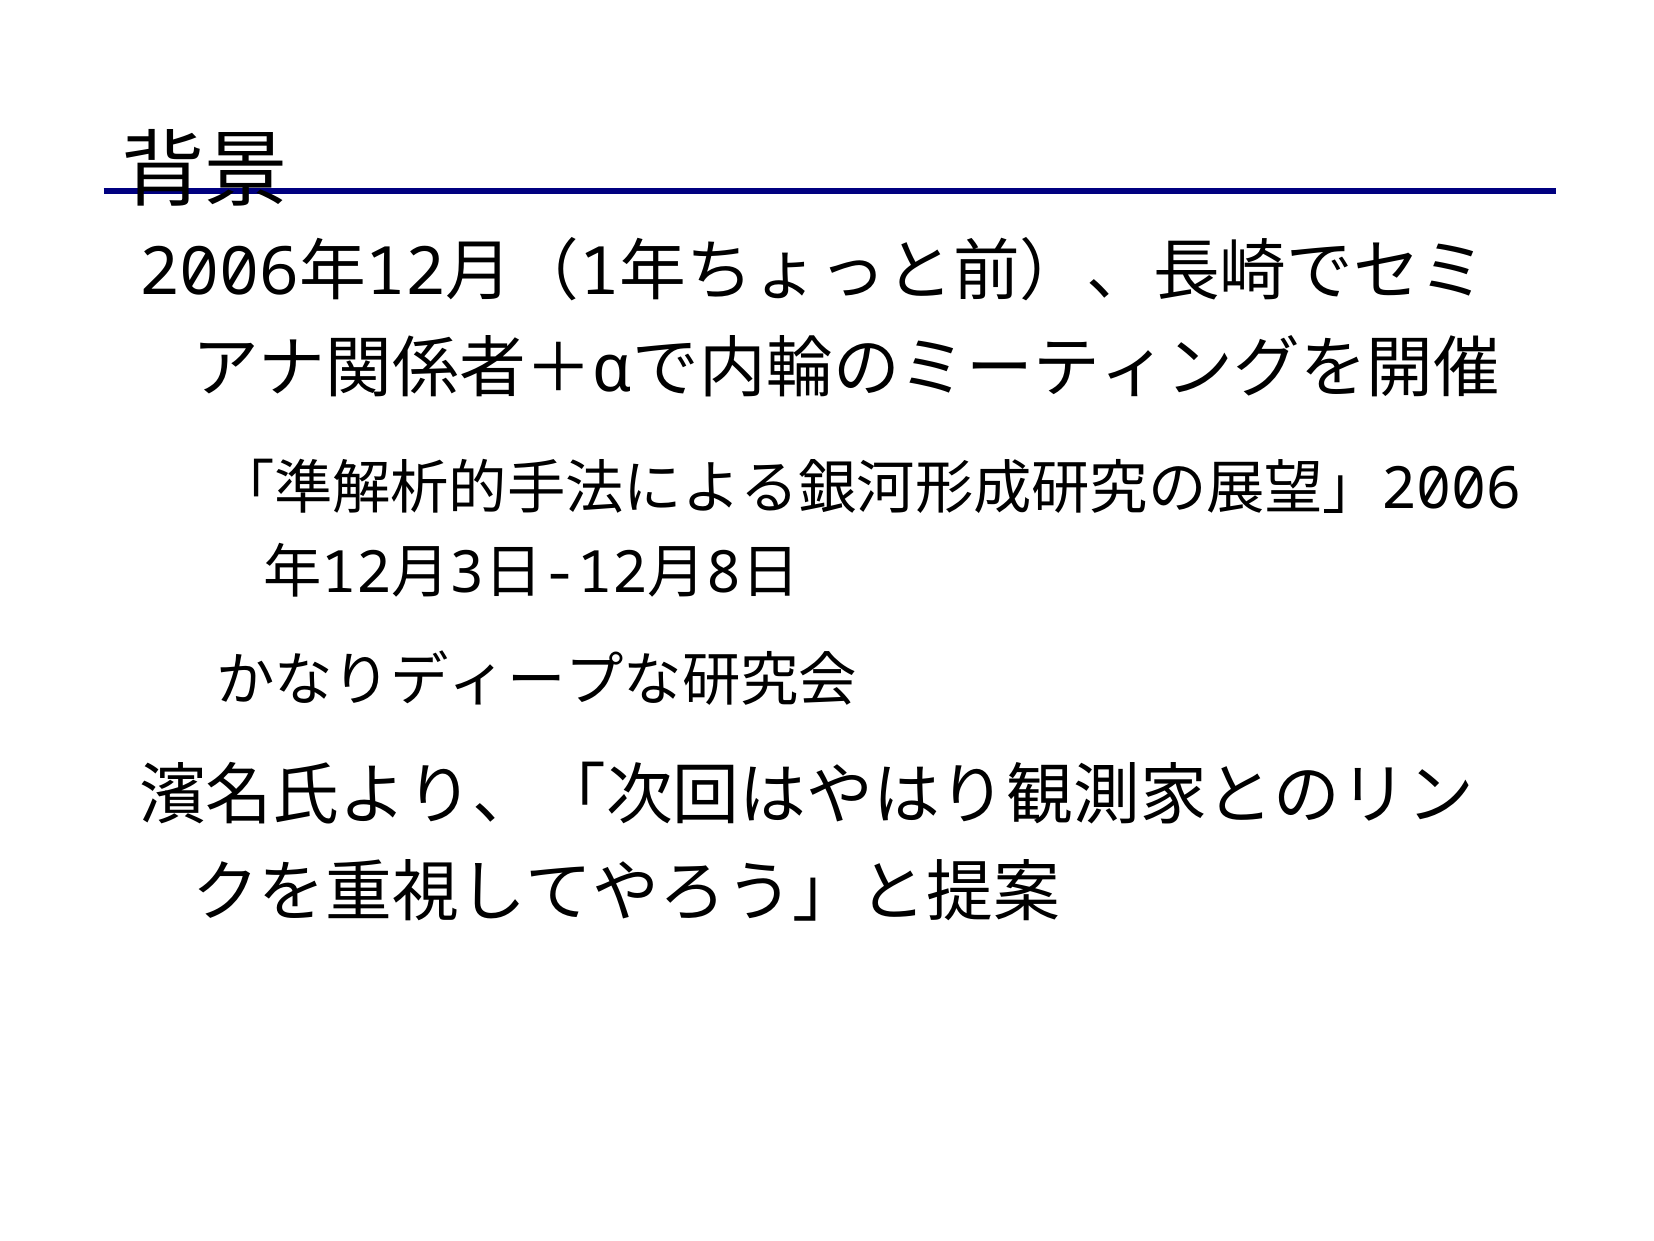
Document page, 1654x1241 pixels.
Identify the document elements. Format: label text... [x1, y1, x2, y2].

list 2006年12月（1年ちょっと前）、長崎でセミアナ関係者＋αで内輪のミーティングを開催 「準解析的手法による銀河形成研究の展望」2006年12月3日-12月8日 かなりディープな研究会 濱名氏より、「次回はやはり観測家とのリンクを重視してやろう」と提案 [121, 217, 1534, 1127]
title 背景 [121, 102, 1534, 195]
